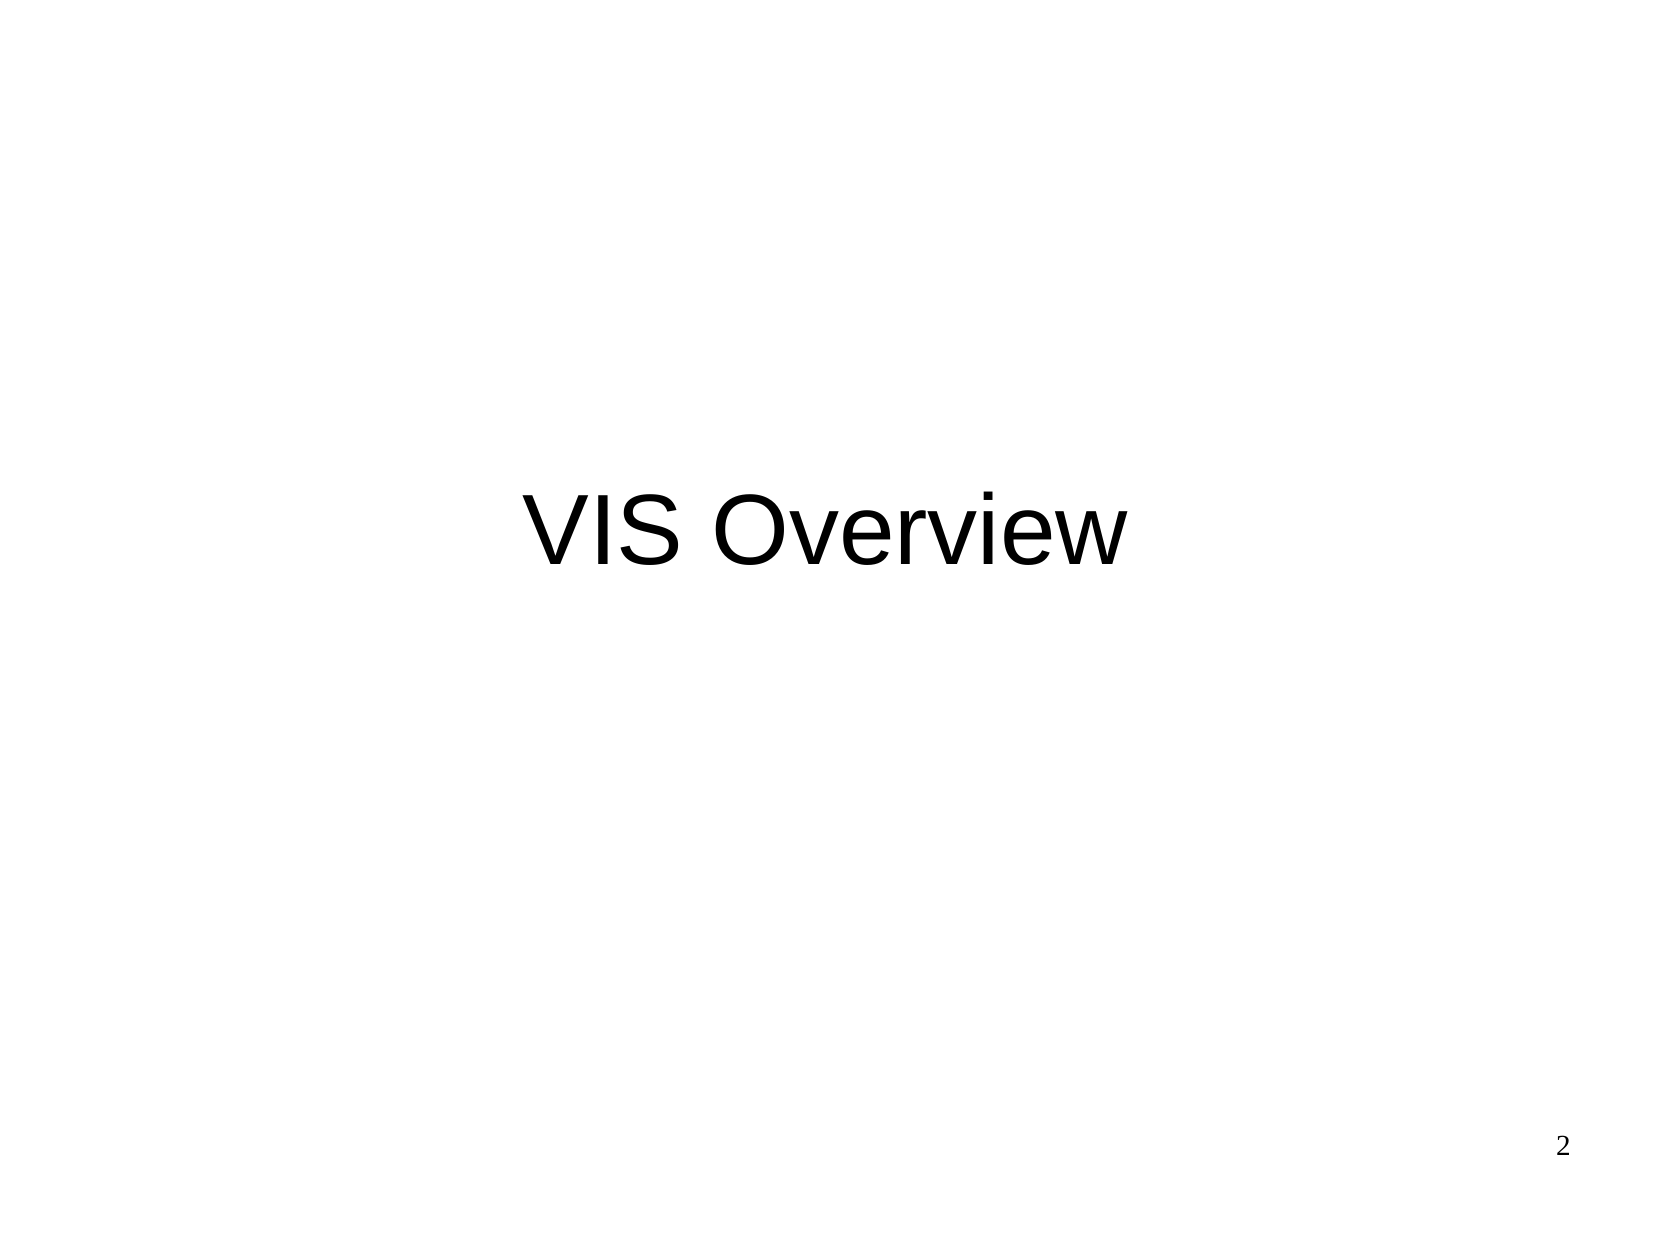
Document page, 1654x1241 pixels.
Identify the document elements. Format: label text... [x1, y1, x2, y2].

text_box VIS Overview [507, 466, 1146, 626]
